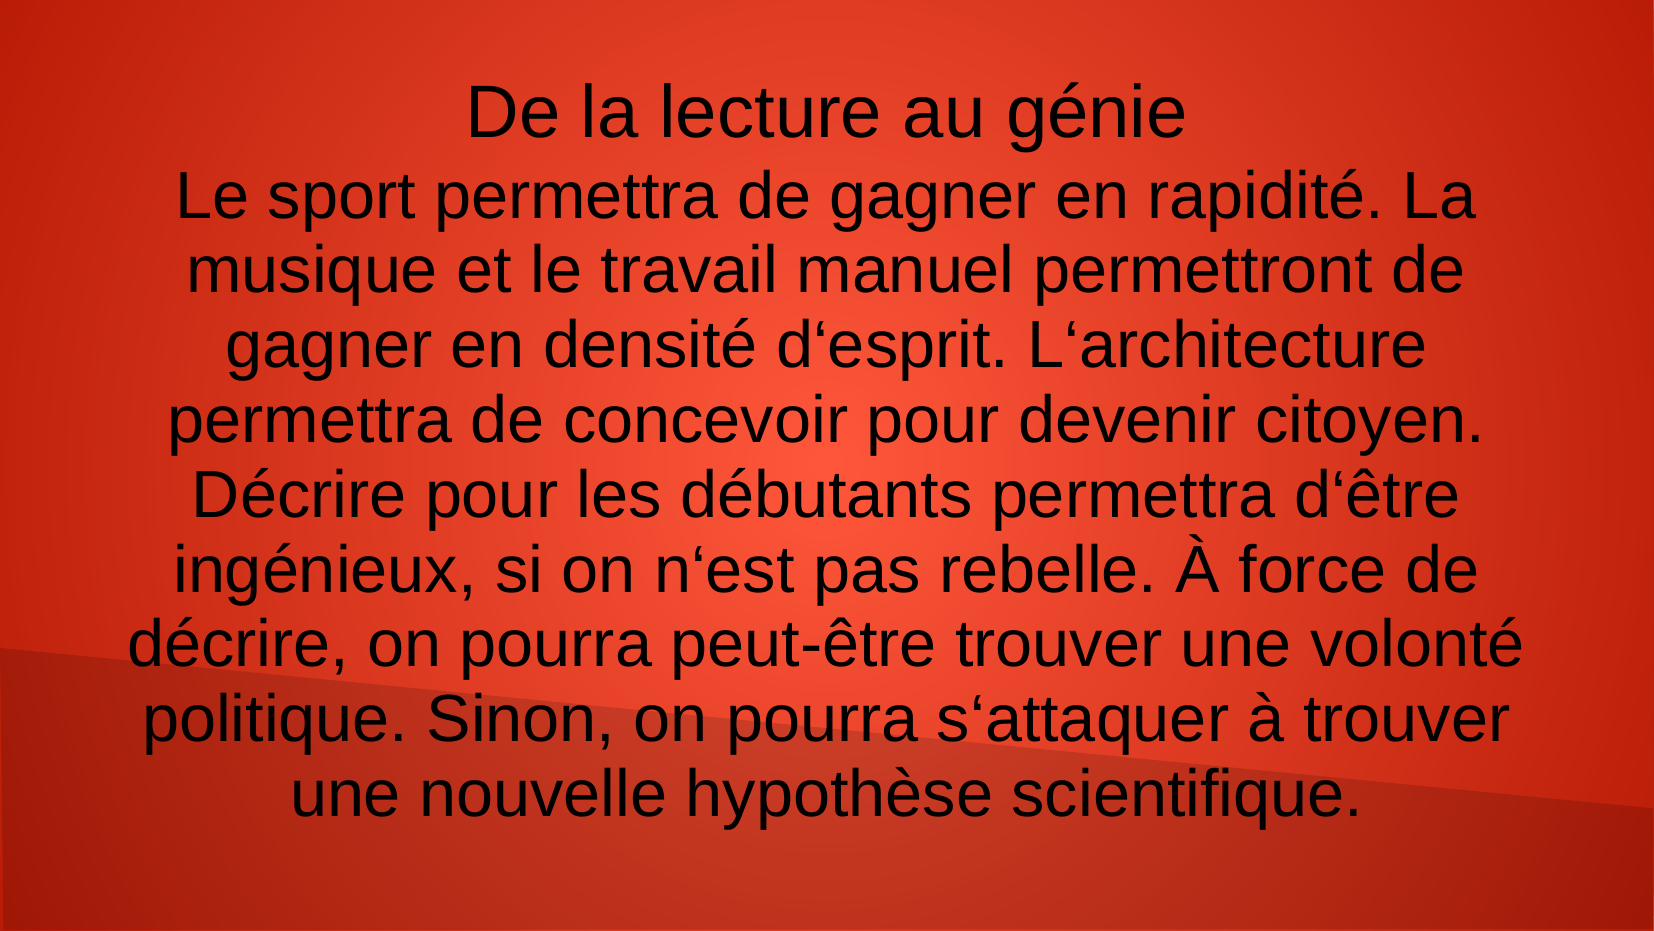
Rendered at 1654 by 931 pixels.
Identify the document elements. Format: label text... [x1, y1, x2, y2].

subtitle Le sport permettra de gagner en rapidité. La musique et le travail manuel permettront de gagner en densité d‘esprit. L‘architecture permettra de concevoir pour devenir citoyen. Décrire pour les débutants permettra d‘être ingénieux, si on n‘est pas rebelle. À force de décrire, on pourra peut-être trouver une volonté politique. Sinon, on pourra s‘attaquer à trouver une nouvelle hypothèse scientifique. [82, 157, 1571, 831]
title De la lecture au génie [82, 35, 1571, 157]
